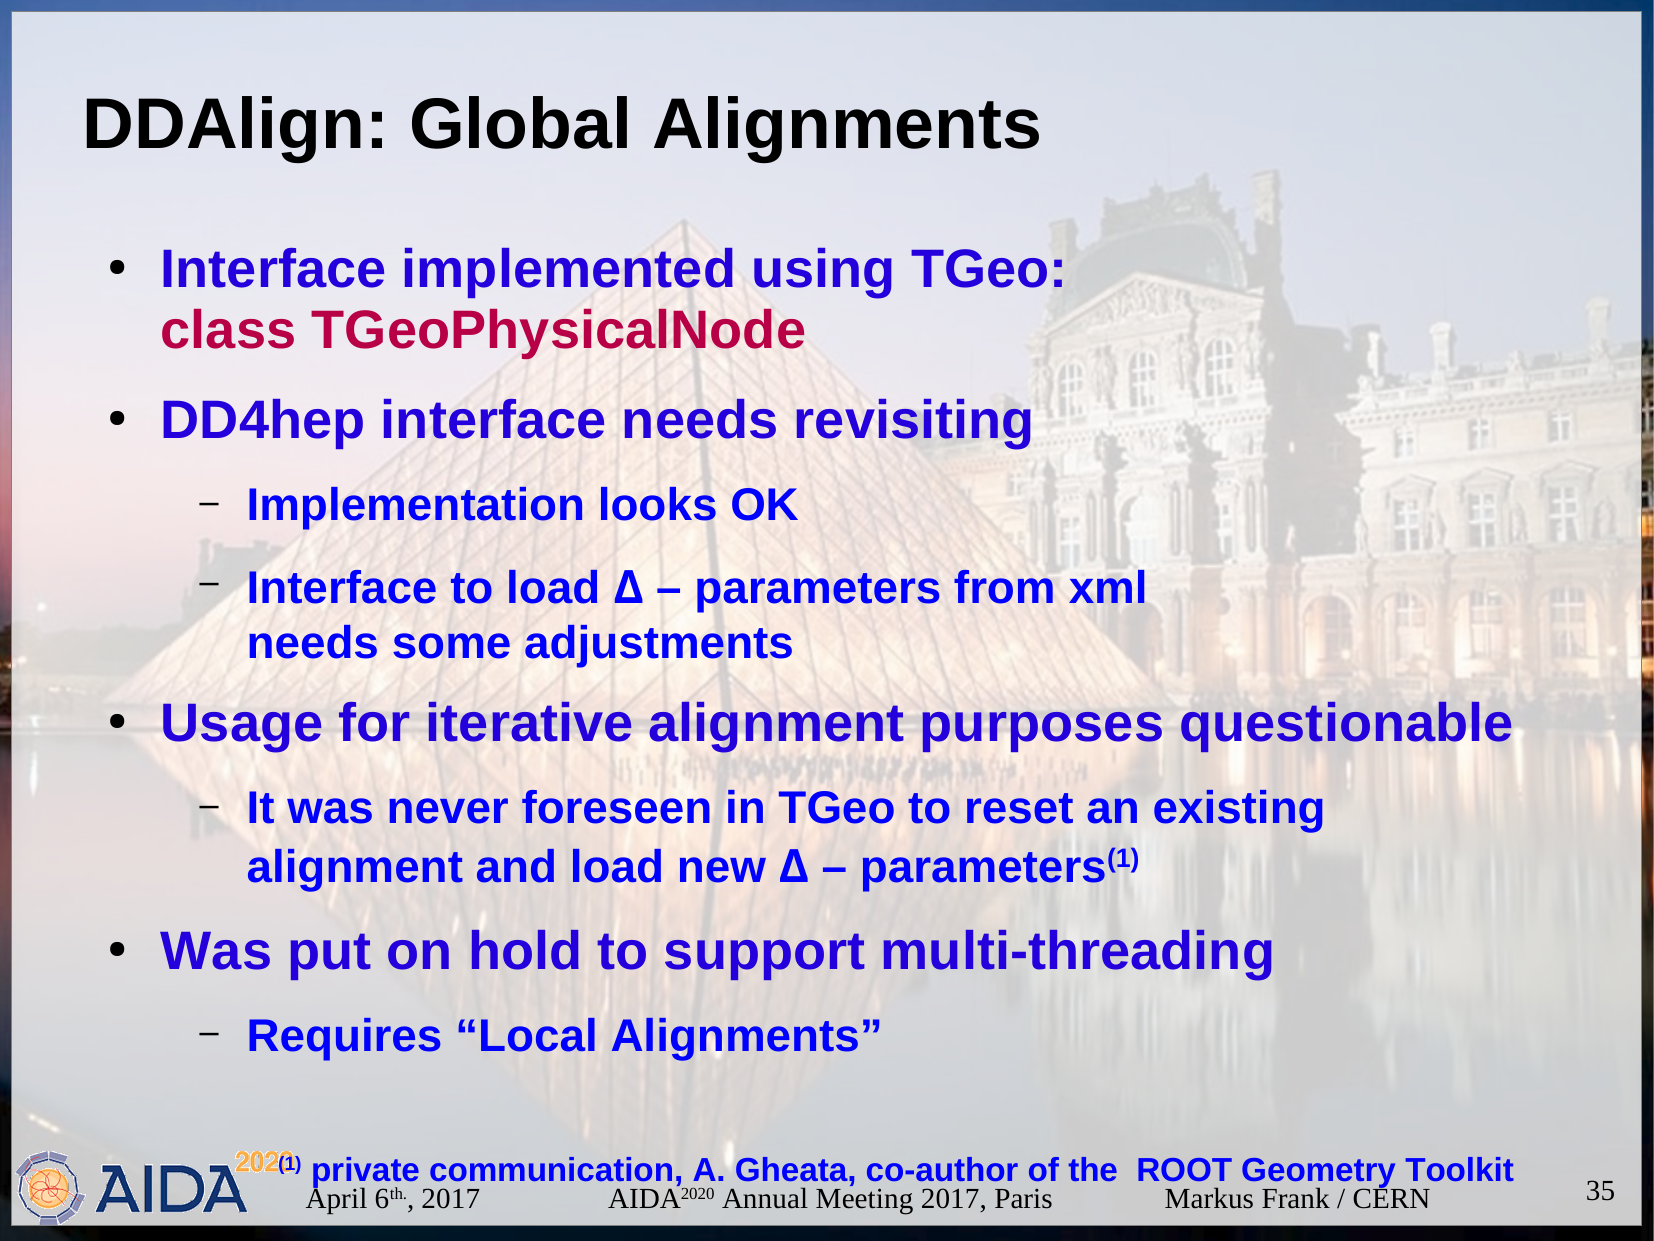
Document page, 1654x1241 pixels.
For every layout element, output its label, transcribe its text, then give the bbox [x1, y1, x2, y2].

title DDAlign: Global Alignments [82, 19, 1536, 227]
picture [0, 0, 1654, 1241]
list Interface implemented using TGeo: class TGeoPhysicalNode DD4hep interface needs revisiting Implementation looks OK Interface to load Δ – parameters from xml needs some adjustments Usage for iterative alignment purposes questionable It was never foreseen in TGeo to reset an existing alignment and load new Δ – parameters(1) Was put on hold to support multi-threading Requires “Local Alignments” (1) private communication, A. Gheata, co-author of the ROOT Geometry Toolkit [90, 238, 1546, 1169]
